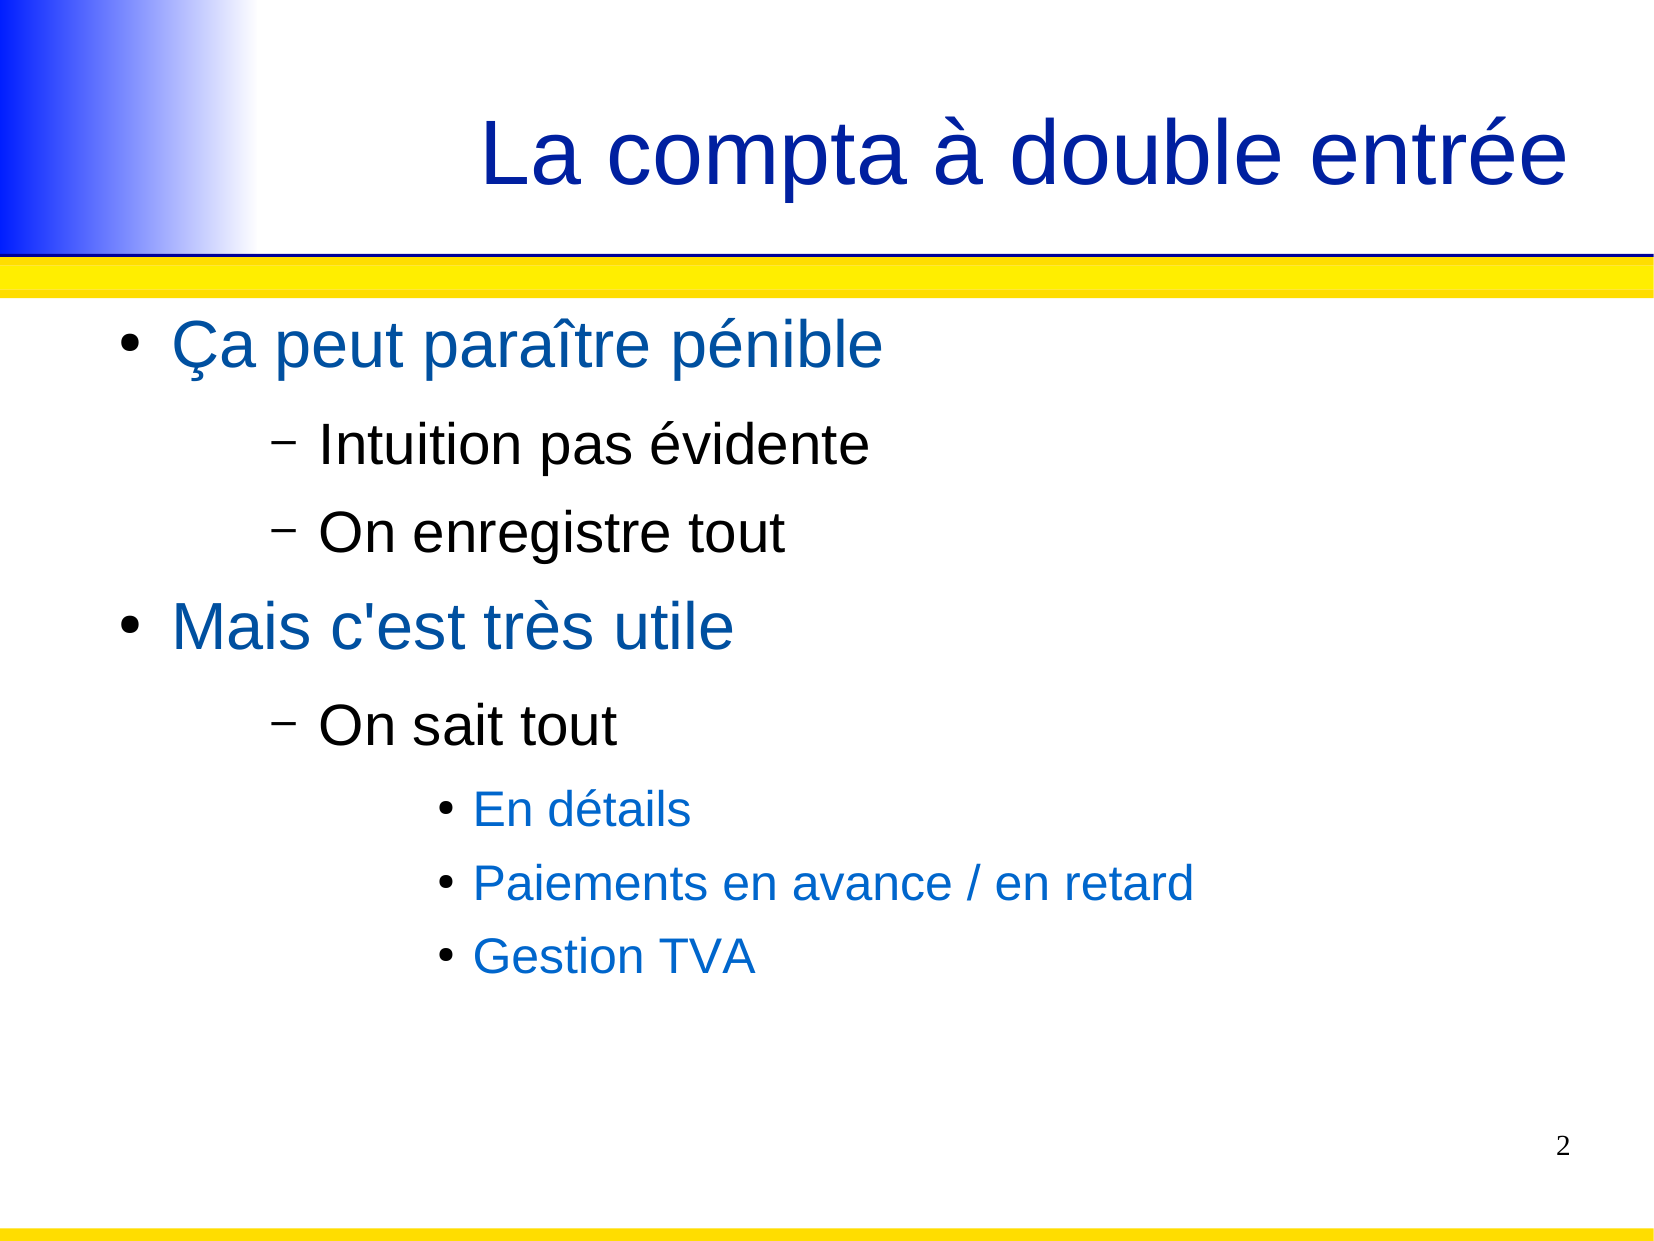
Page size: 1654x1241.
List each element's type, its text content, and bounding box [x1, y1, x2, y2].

title La compta à double entrée [372, 49, 1571, 257]
list Ça peut paraître pénible Intuition pas évidente On enregistre tout Mais c'est très utile On sait tout En détails Paiements en avance / en retard Gestion TVA [82, 307, 1571, 1126]
